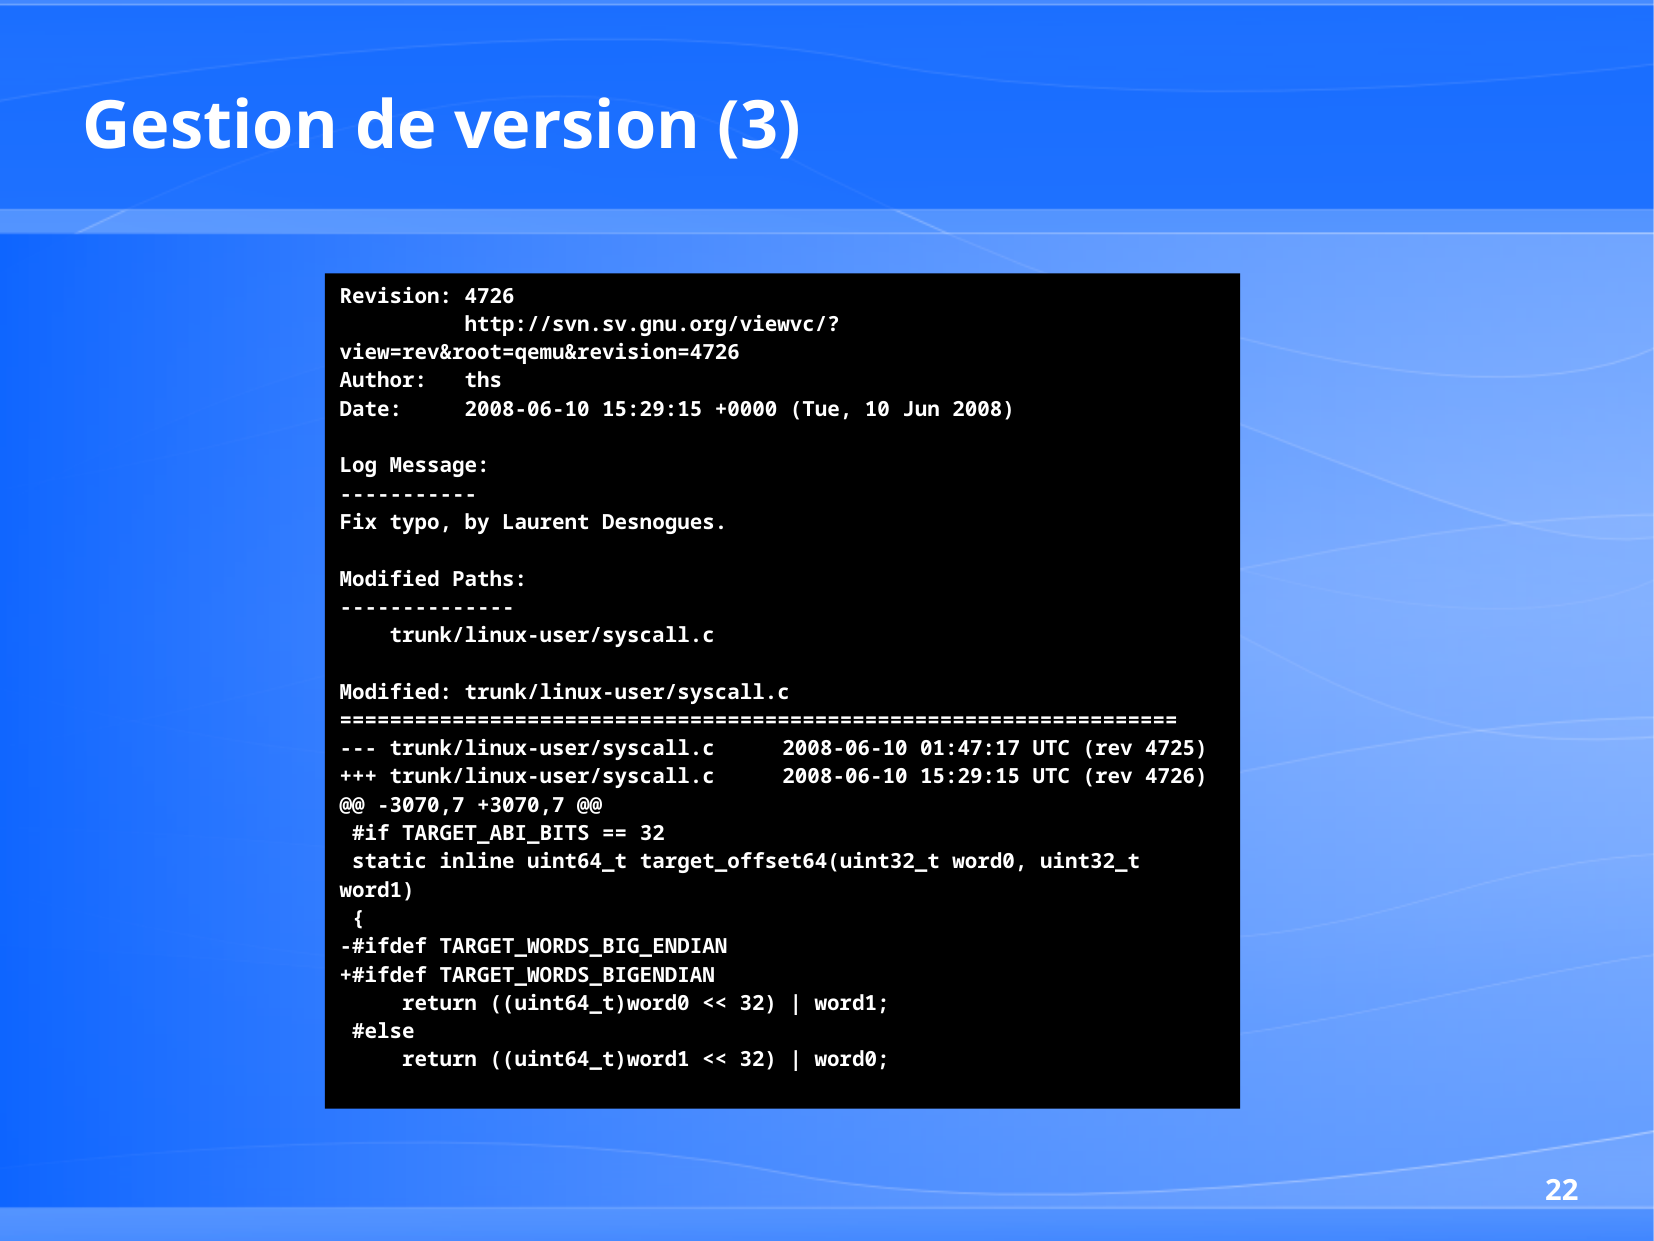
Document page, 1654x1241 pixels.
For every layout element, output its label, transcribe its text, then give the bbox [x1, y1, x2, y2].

text_box Revision: 4726 http://svn.sv.gnu.org/viewvc/?view=rev&root=qemu&revision=4726 Author: ths Date: 2008-06-10 15:29:15 +0000 (Tue, 10 Jun 2008) Log Message: ----------- Fix typo, by Laurent Desnogues. Modified Paths: -------------- trunk/linux-user/syscall.c Modified: trunk/linux-user/syscall.c =================================================================== --- trunk/linux-user/syscall.c 2008-06-10 01:47:17 UTC (rev 4725) +++ trunk/linux-user/syscall.c 2008-06-10 15:29:15 UTC (rev 4726) @@ -3070,7 +3070,7 @@ #if TARGET_ABI_BITS == 32 static inline uint64_t target_offset64(uint32_t word0, uint32_t word1) { -#ifdef TARGET_WORDS_BIG_ENDIAN +#ifdef TARGET_WORDS_BIGENDIAN return ((uint64_t)word0 << 32) | word1; #else return ((uint64_t)word1 << 32) | word0; [324, 324, 1241, 1058]
title Gestion de version (3) [23, 15, 1625, 229]
picture [0, 0, 1654, 1241]
